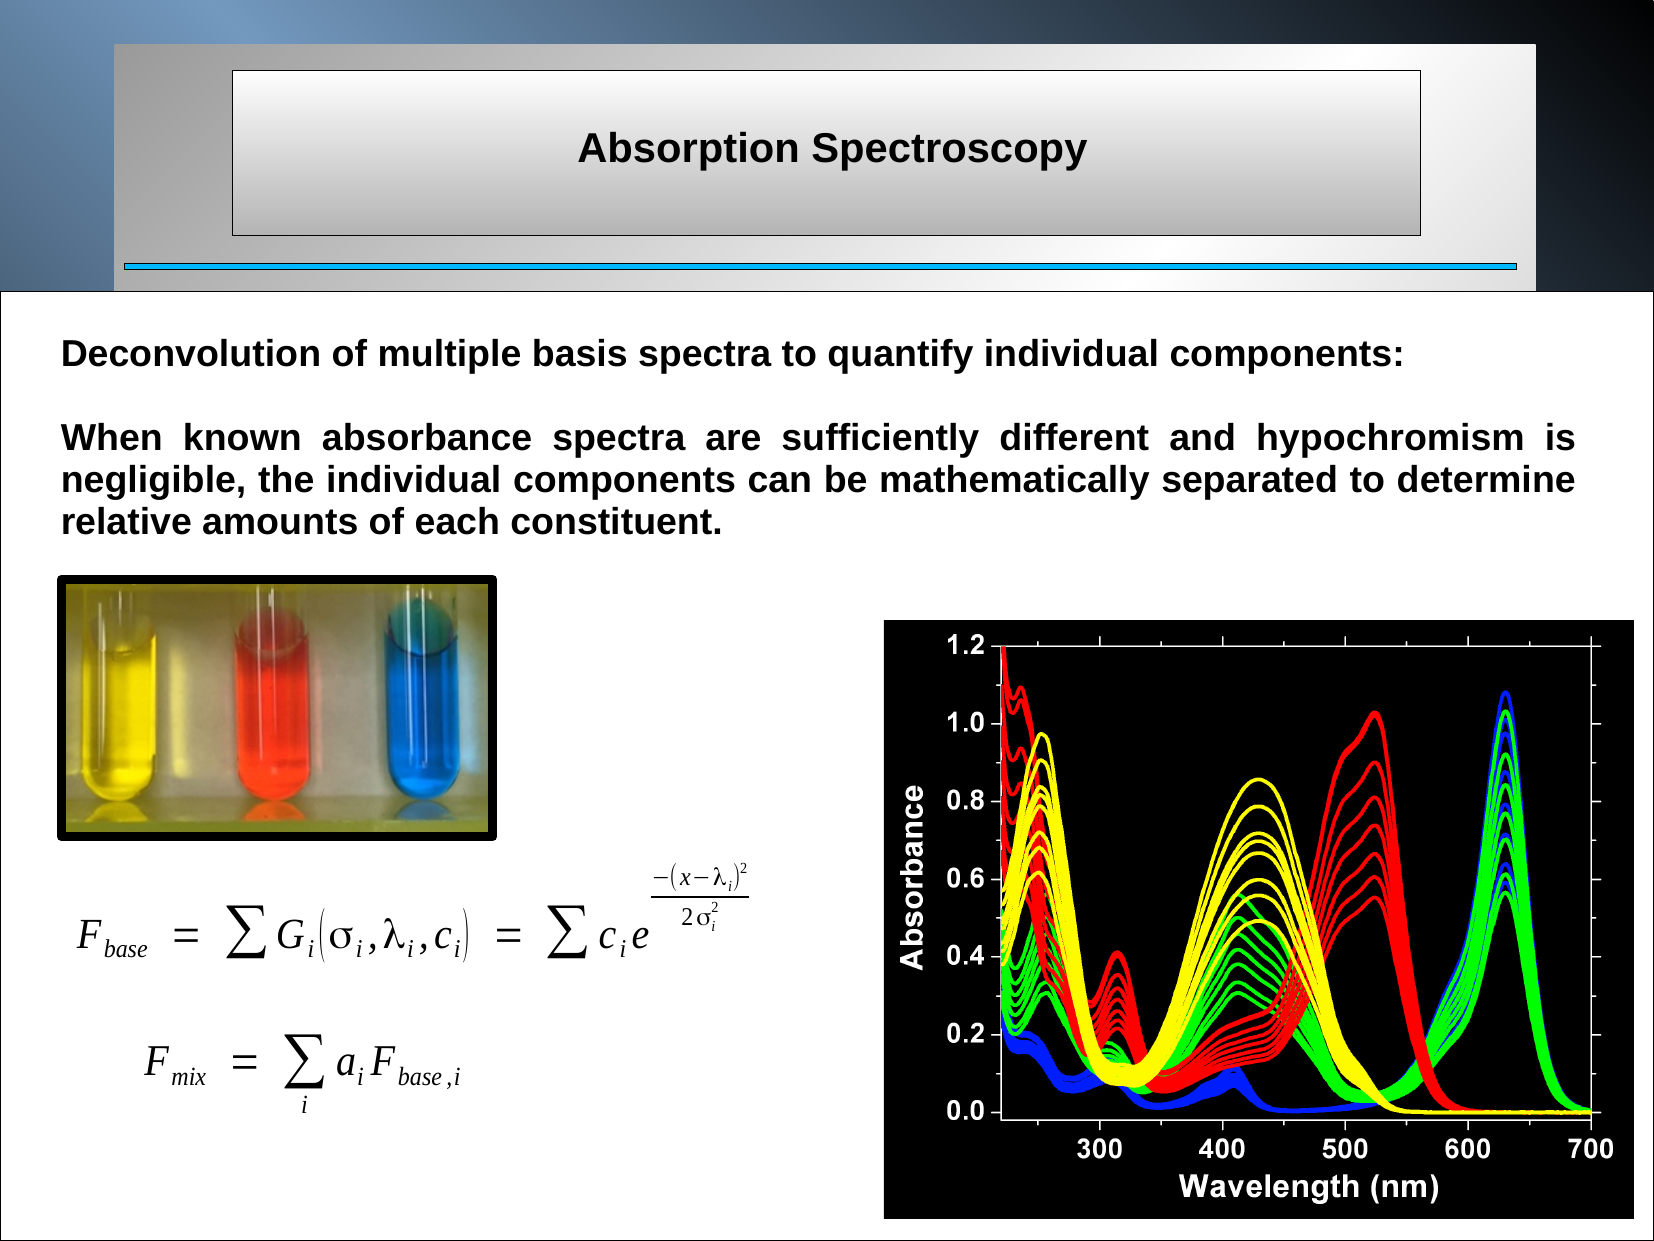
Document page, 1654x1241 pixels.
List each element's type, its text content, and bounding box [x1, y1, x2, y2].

text_box [232, 70, 1421, 236]
text_box Absorption Spectroscopy [280, 124, 1385, 187]
text_box [0, 291, 1654, 1241]
chart [69, 859, 756, 966]
text_box Deconvolution of multiple basis spectra to quantify individual components: When known absorbance spectra are sufficiently different and hypochromism is negligible, the individual components can be mathematically separated to determine relative amounts of each constituent. [60, 332, 1578, 894]
picture [65, 583, 489, 833]
picture [883, 620, 1634, 1219]
chart [136, 1031, 468, 1121]
text_box [124, 263, 1517, 270]
